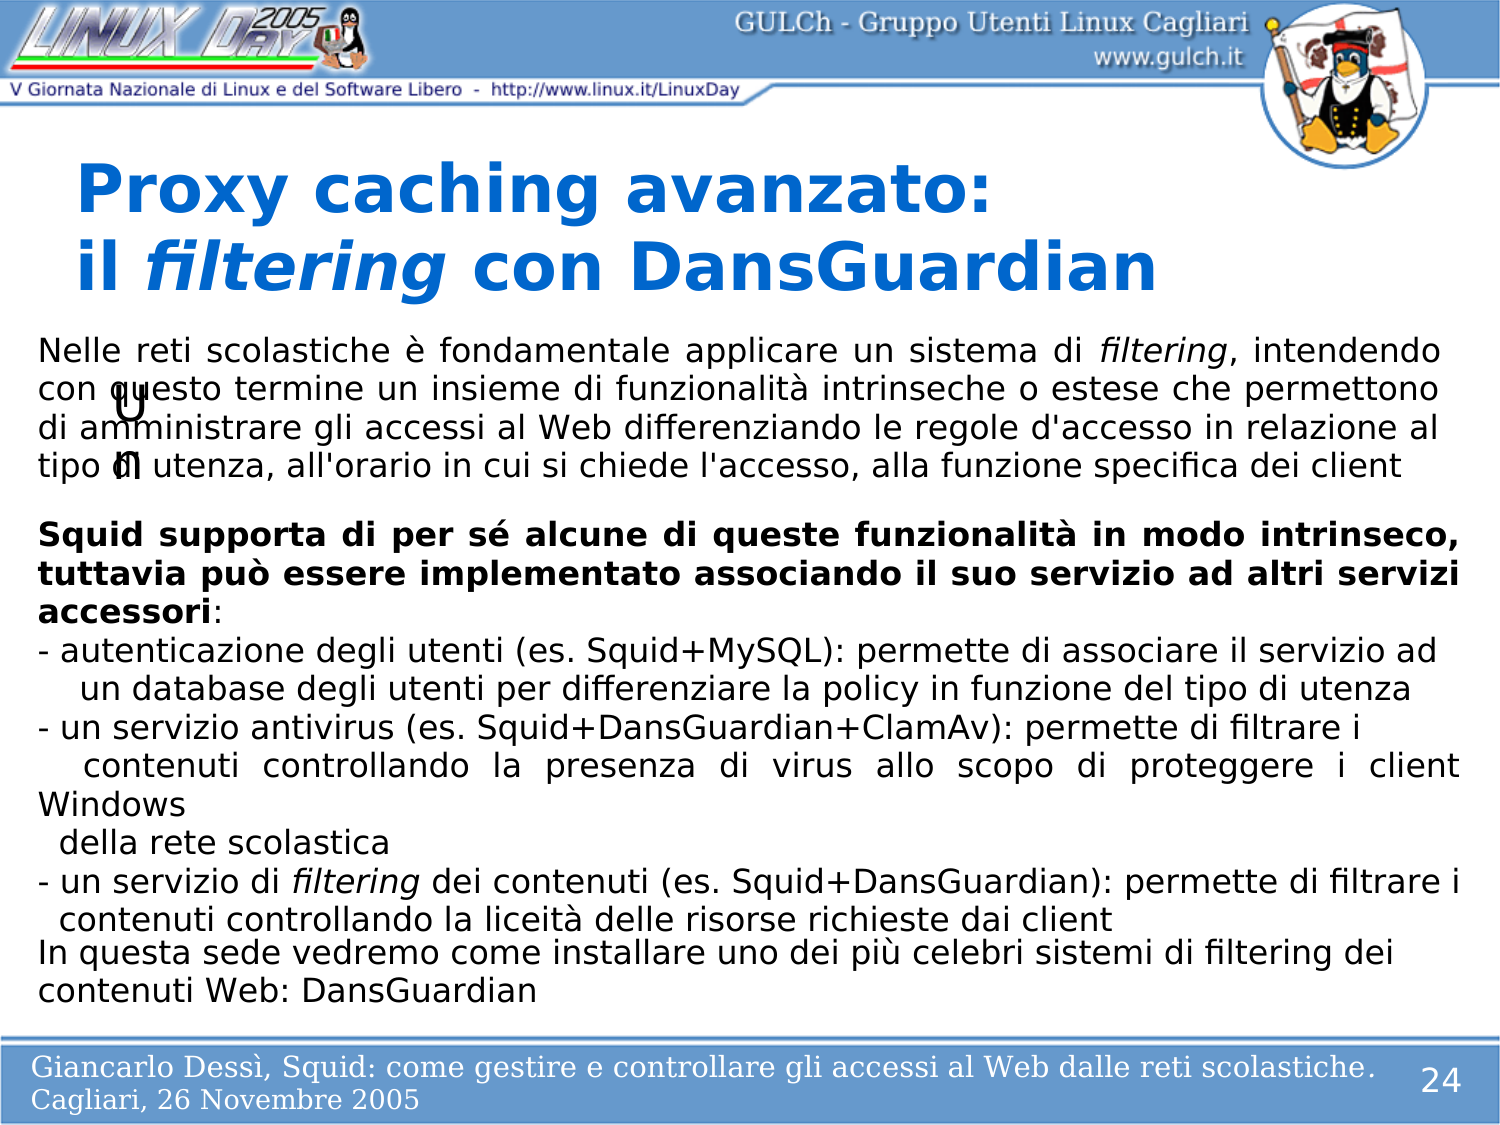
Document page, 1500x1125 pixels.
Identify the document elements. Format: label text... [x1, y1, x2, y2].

text_box Squid supporta di per sé alcune di queste funzionalità in modo intrinseco, tuttavia può essere implementato associando il suo servizio ad altri servizi accessori: - autenticazione degli utenti (es. Squid+MySQL): permette di associare il servizio ad un database degli utenti per differenziare la policy in funzione del tipo di utenza - un servizio antivirus (es. Squid+DansGuardian+ClamAv): permette di filtrare i contenuti controllando la presenza di virus allo scopo di proteggere i client Windows della rete scolastica - un servizio di filtering dei contenuti (es. Squid+DansGuardian): permette di filtrare i contenuti controllando la liceità delle risorse richieste dai client [37, 515, 1463, 902]
picture [0, 0, 1500, 1125]
text_box Nelle reti scolastiche è fondamentale applicare un sistema di filtering, intendendo con questo termine un insieme di funzionalità intrinseche o estese che permettono di amministrare gli accessi al Web differenziando le regole d'accesso in relazione al tipo di utenza, all'orario in cui si chiede l'accesso, alla funzione specifica dei client [37, 331, 1463, 486]
text_box In questa sede vedremo come installare uno dei più celebri sistemi di filtering dei contenuti Web: DansGuardian [37, 933, 1463, 1011]
text_box Proxy caching avanzato: il filtering con DansGuardian [75, 150, 1159, 306]
